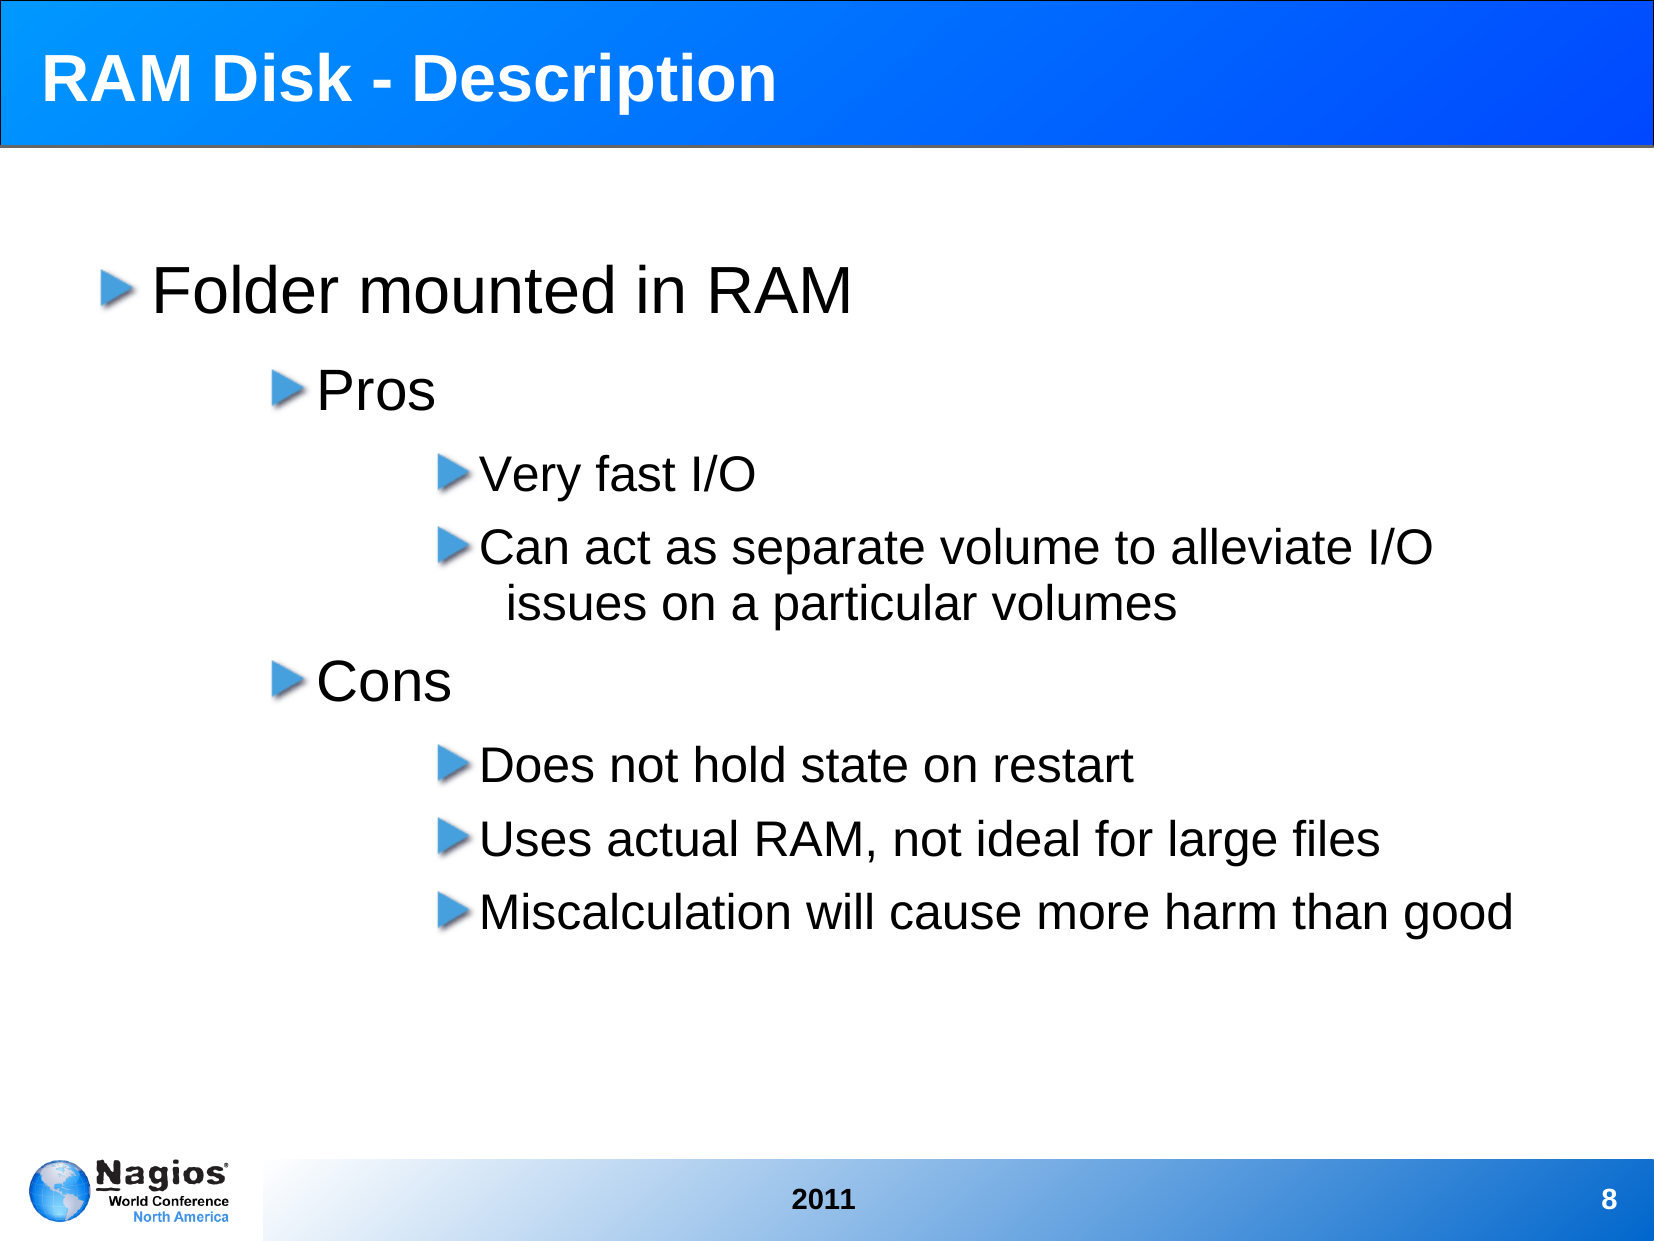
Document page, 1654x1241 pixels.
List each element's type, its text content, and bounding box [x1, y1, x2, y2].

list Folder mounted in RAM Pros Very fast I/O Can act as separate volume to alleviate I/O issues on a particular volumes Cons Does not hold state on restart Uses actual RAM, not ideal for large files Miscalculation will cause more harm than good [80, 253, 1569, 1072]
picture [29, 1159, 229, 1235]
title RAM Disk - Description [41, 29, 1248, 127]
